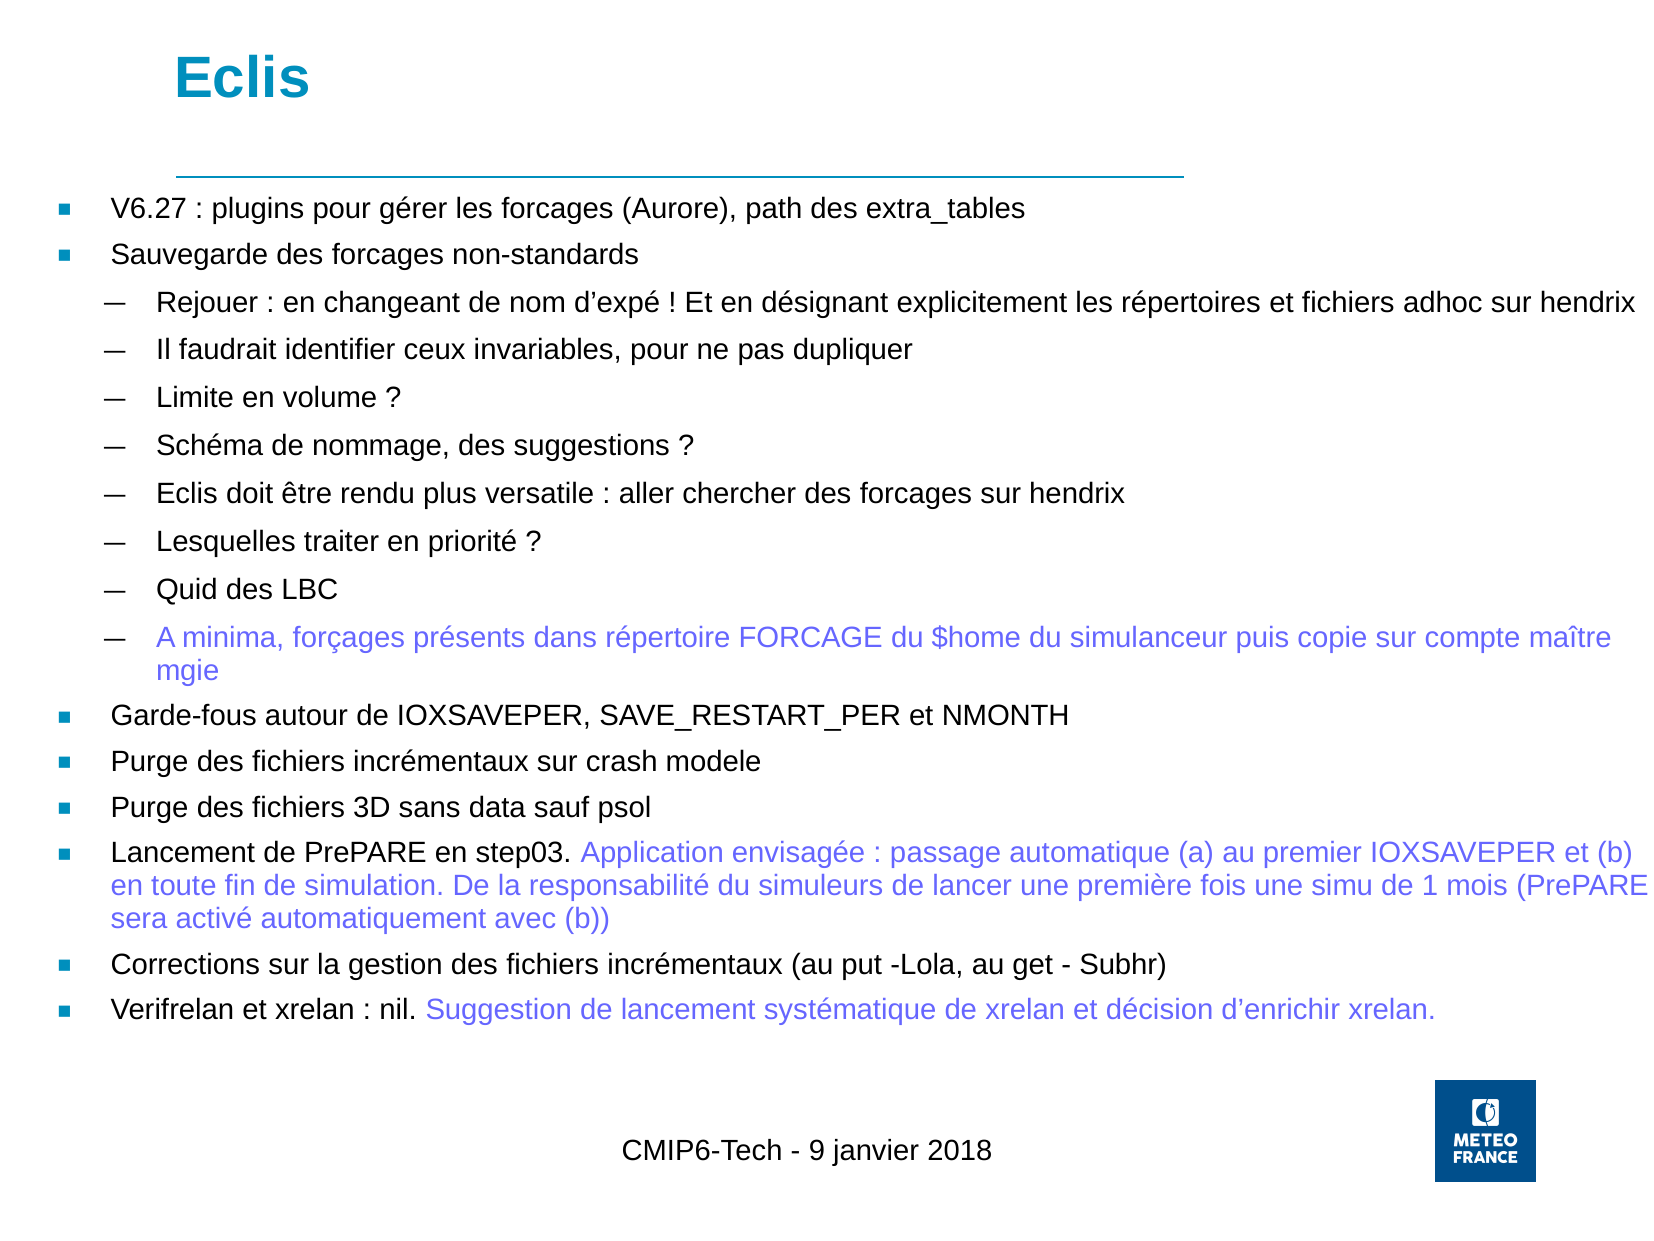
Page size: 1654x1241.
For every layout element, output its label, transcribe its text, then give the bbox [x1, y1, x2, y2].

list V6.27 : plugins pour gérer les forcages (Aurore), path des extra_tables Sauvegarde des forcages non-standards Rejouer : en changeant de nom d’expé ! Et en désignant explicitement les répertoires et fichiers adhoc sur hendrix Il faudrait identifier ceux invariables, pour ne pas dupliquer Limite en volume ? Schéma de nommage, des suggestions ? Eclis doit être rendu plus versatile : aller chercher des forcages sur hendrix Lesquelles traiter en priorité ? Quid des LBC A minima, forçages présents dans répertoire FORCAGE du $home du simulanceur puis copie sur compte maître mgie Garde-fous autour de IOXSAVEPER, SAVE_RESTART_PER et NMONTH Purge des fichiers incrémentaux sur crash modele Purge des fichiers 3D sans data sauf psol Lancement de PrePARE en step03. Application envisagée : passage automatique (a) au premier IOXSAVEPER et (b) en toute fin de simulation. De la responsabilité du simuleurs de lancer une première fois une simu de 1 mois (PrePARE sera activé automatiquement avec (b)) Corrections sur la gestion des fichiers incrémentaux (au put -Lola, au get - Subhr) Verifrelan et xrelan : nil. Suggestion de lancement systématique de xrelan et décision d’enrichir xrelan. [46, 191, 1654, 1070]
title Eclis [174, 0, 1654, 156]
picture [1435, 1080, 1536, 1182]
